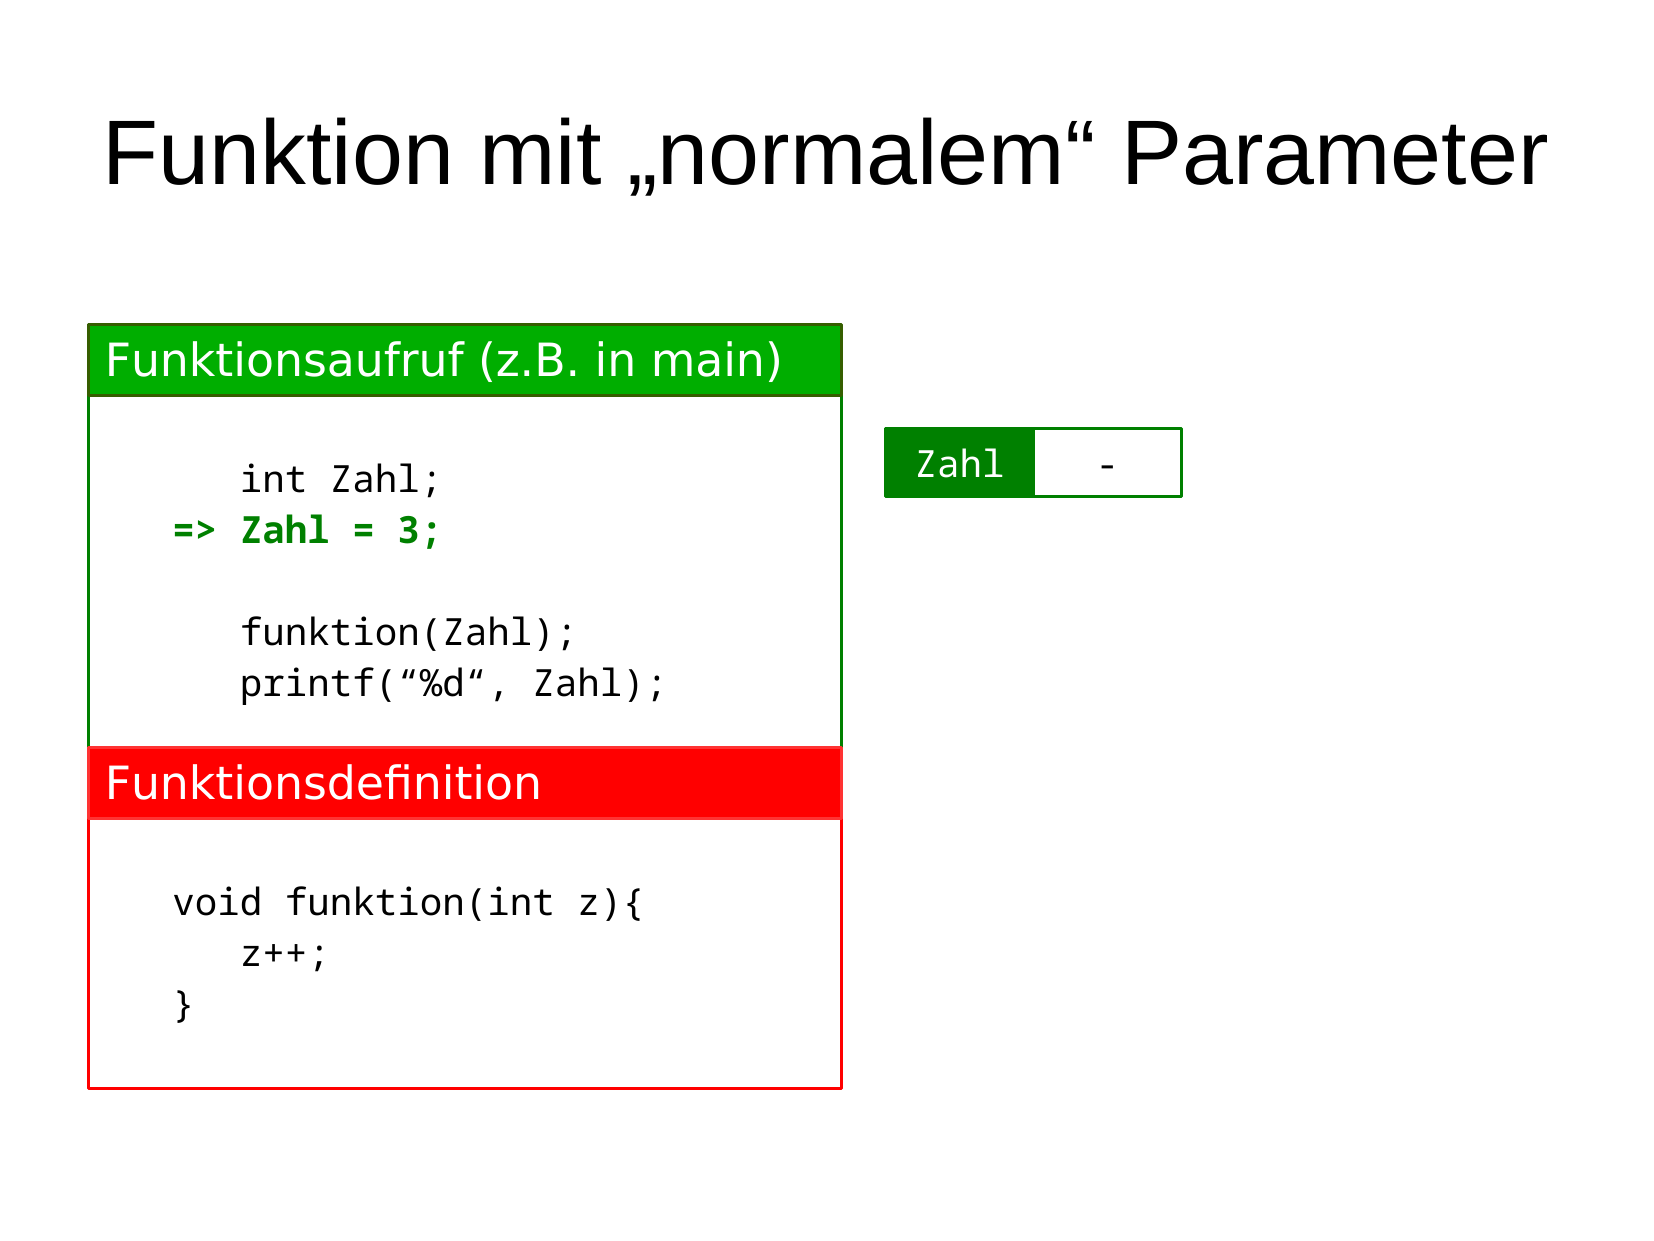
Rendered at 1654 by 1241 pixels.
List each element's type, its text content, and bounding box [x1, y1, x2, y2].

text_box Funktionsaufruf (z.B. in main) [88, 324, 842, 396]
text_box Funktionsdefinition [88, 747, 842, 819]
text_box void funktion(int z){ z++; } [88, 820, 842, 1052]
text_box - [1033, 428, 1182, 490]
title Funktion mit „normalem“ Parameter [82, 49, 1571, 257]
text_box Zahl [885, 428, 1032, 490]
text_box int Zahl; => Zahl = 3; funktion(Zahl); printf(“%d“, Zahl); [88, 397, 842, 716]
